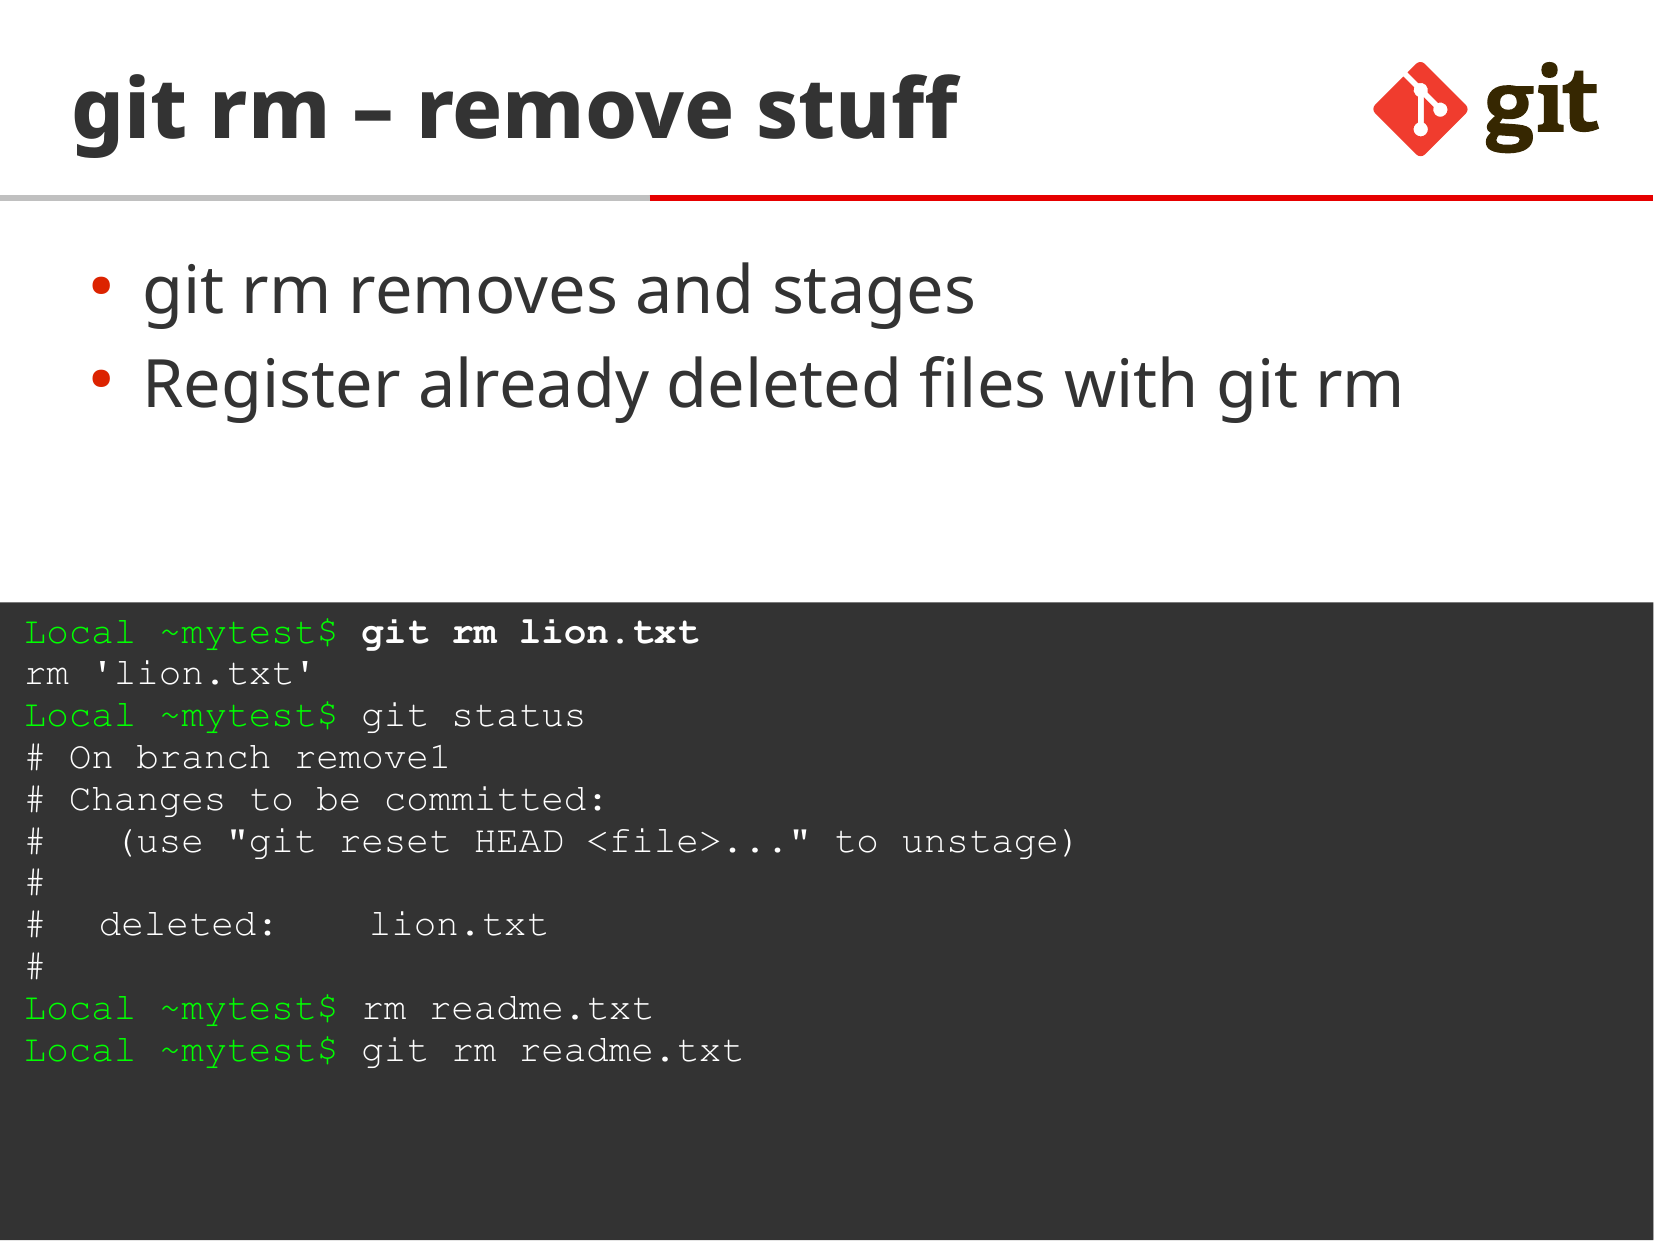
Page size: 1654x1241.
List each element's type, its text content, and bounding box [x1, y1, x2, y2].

title git rm – remove stuff [56, 36, 1546, 175]
list git rm removes and stages Register already deleted files with git rm [56, 239, 1595, 493]
text_box Local ~mytest$ git rm lion.txt rm 'lion.txt' Local ~mytest$ git status # On branch remove1 # Changes to be committed: # (use "git reset HEAD <file>..." to unstage) # # deleted: lion.txt # Local ~mytest$ rm readme.txt Local ~mytest$ git rm readme.txt [0, 602, 1654, 1241]
